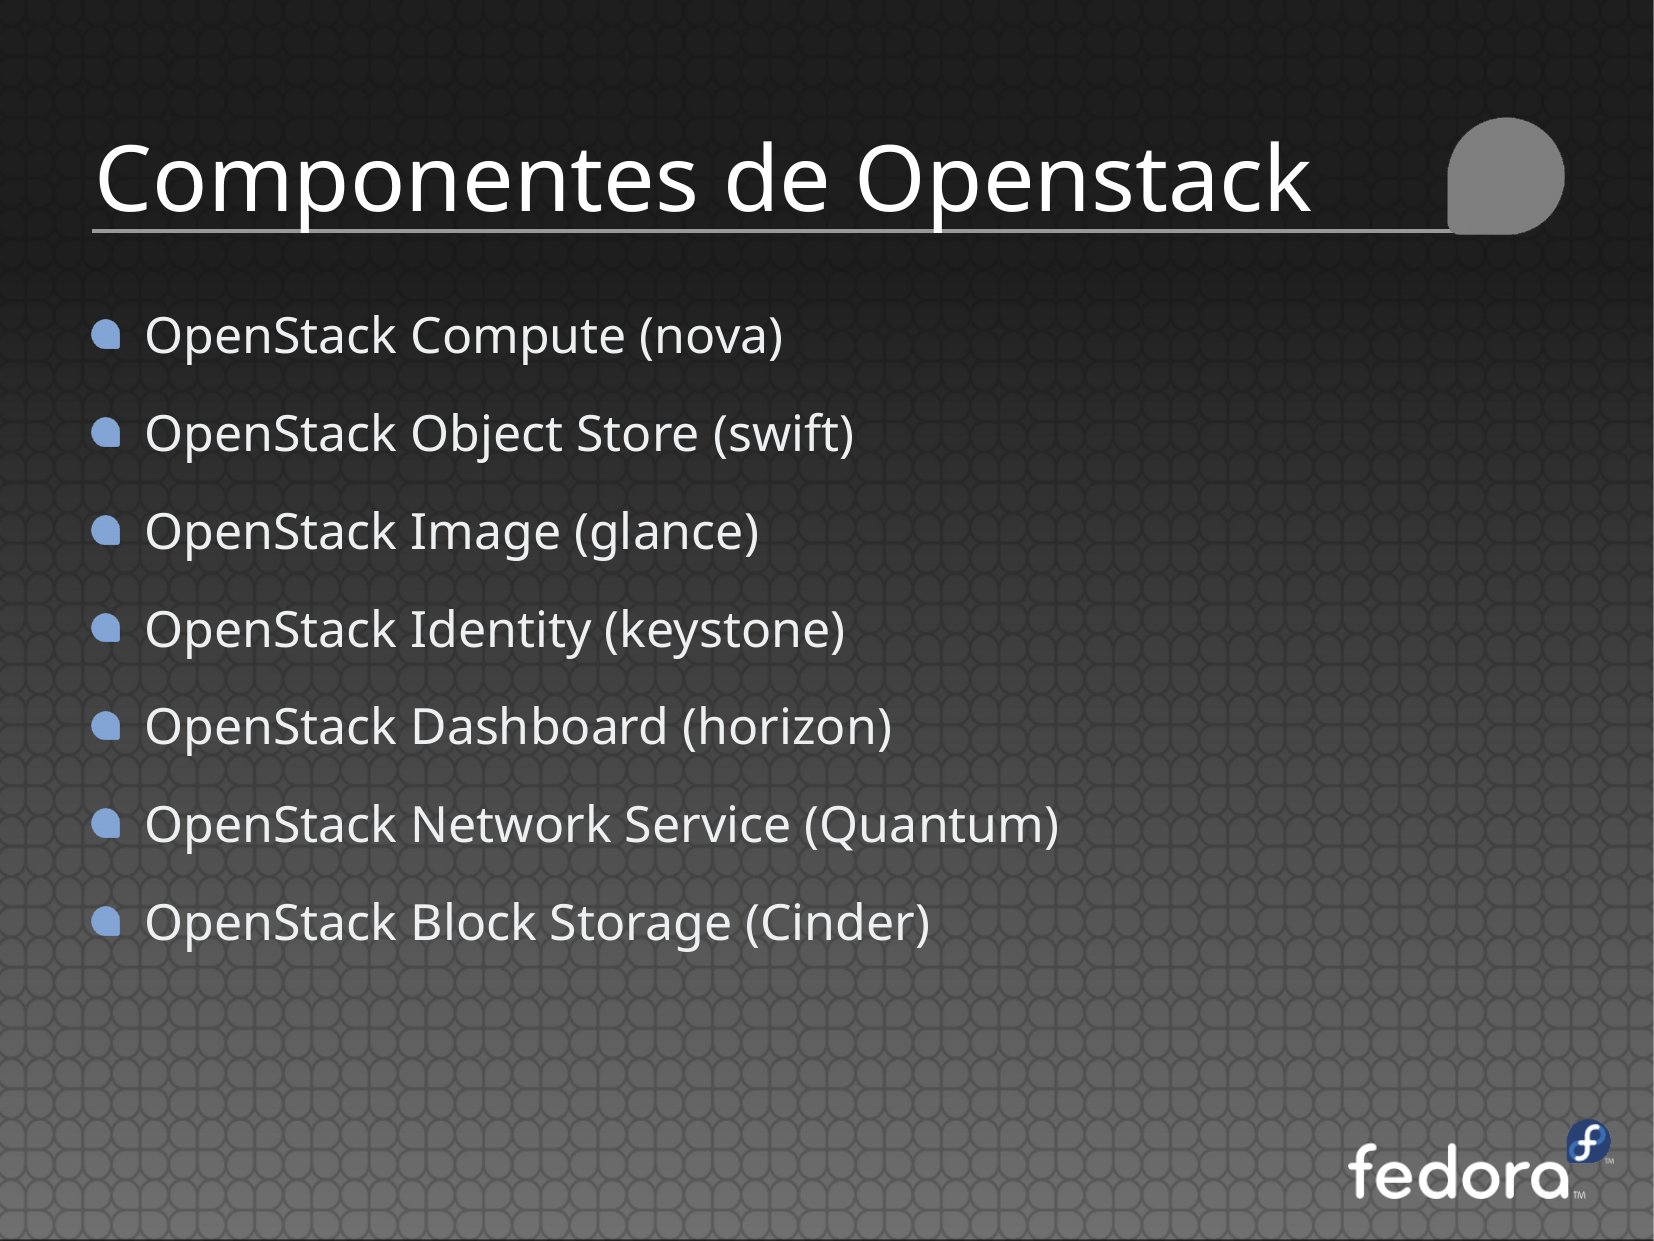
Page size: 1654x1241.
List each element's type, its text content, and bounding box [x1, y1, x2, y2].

picture [0, 0, 1654, 1241]
title Componentes de Openstack [94, 100, 1426, 251]
list OpenStack Compute (nova) OpenStack Object Store (swift) OpenStack Image (glance) OpenStack Identity (keystone) OpenStack Dashboard (horizon) OpenStack Network Service (Quantum) OpenStack Block Storage (Cinder) [73, 300, 1562, 1241]
